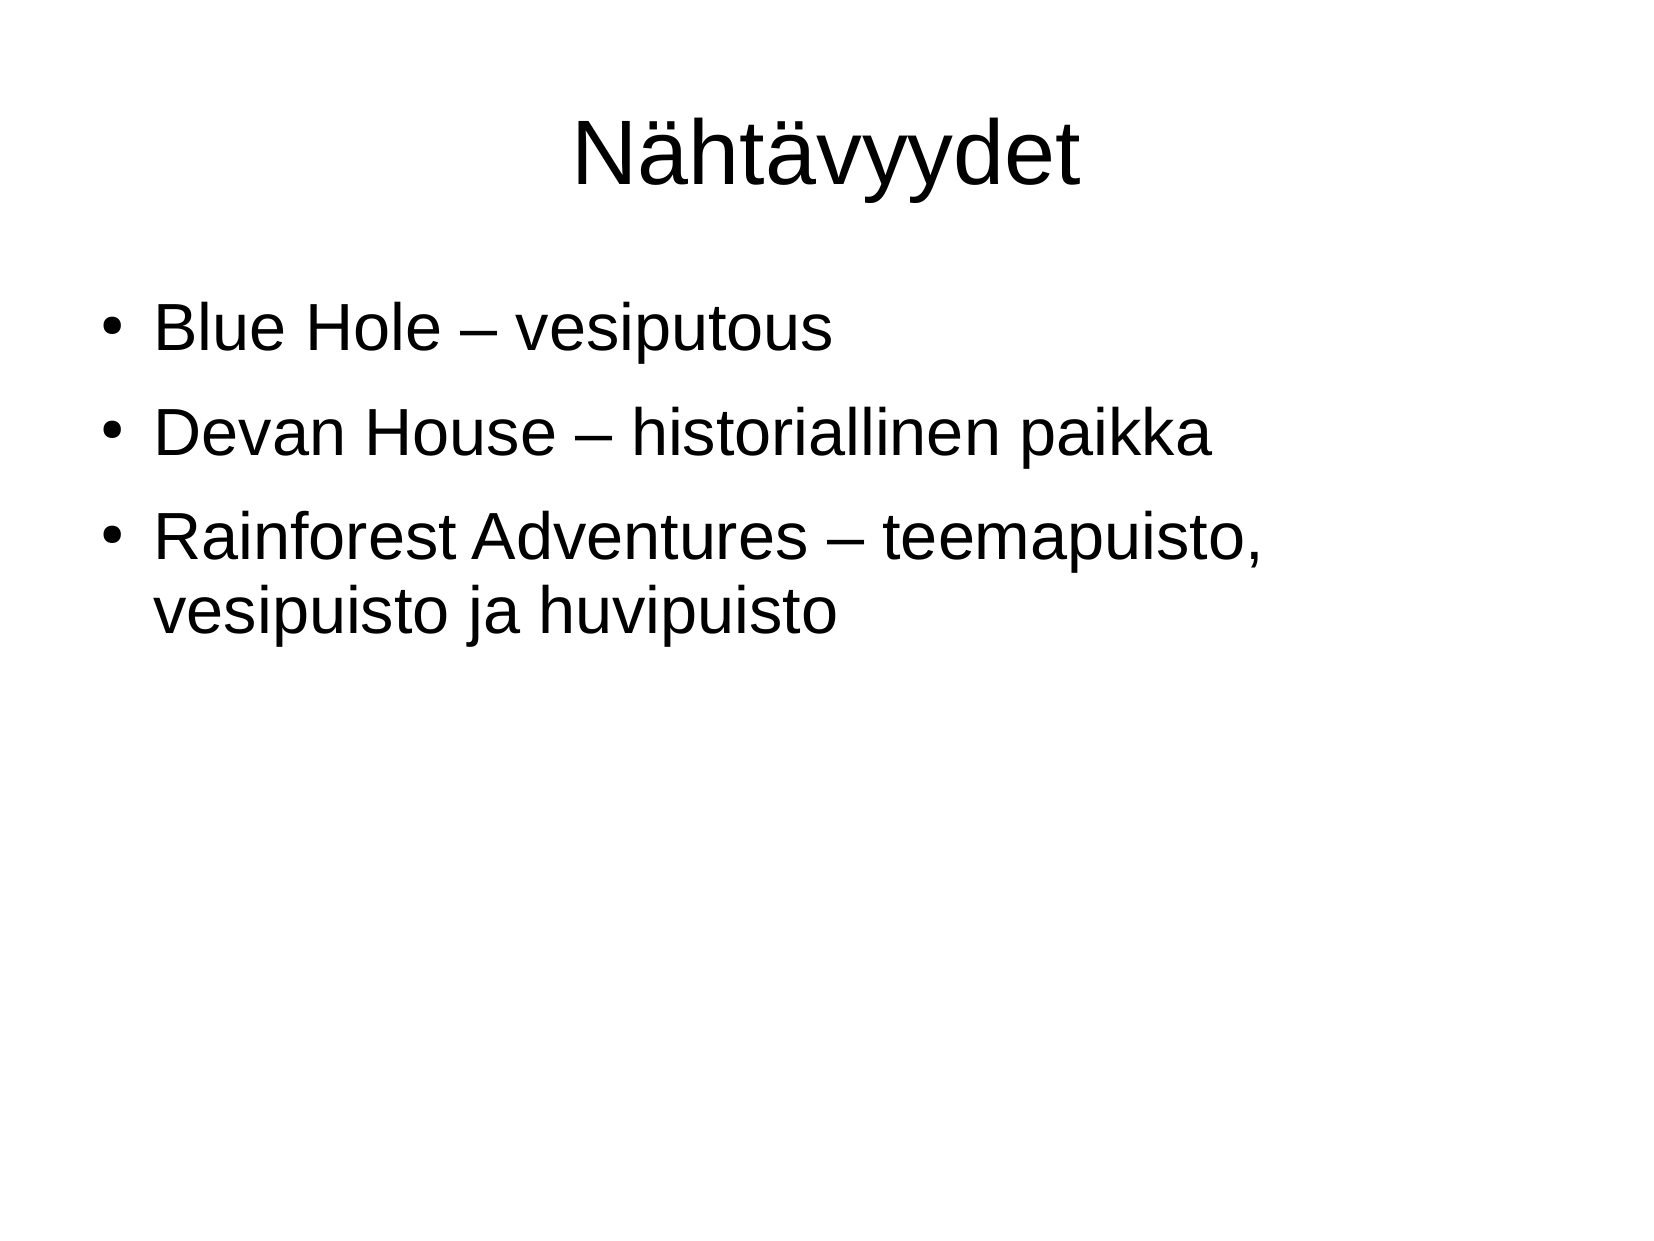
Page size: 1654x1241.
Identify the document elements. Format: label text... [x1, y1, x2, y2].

list Blue Hole – vesiputous Devan House – historiallinen paikka Rainforest Adventures – teemapuisto, vesipuisto ja huvipuisto [82, 290, 1571, 1010]
title Nähtävyydet [82, 49, 1571, 257]
